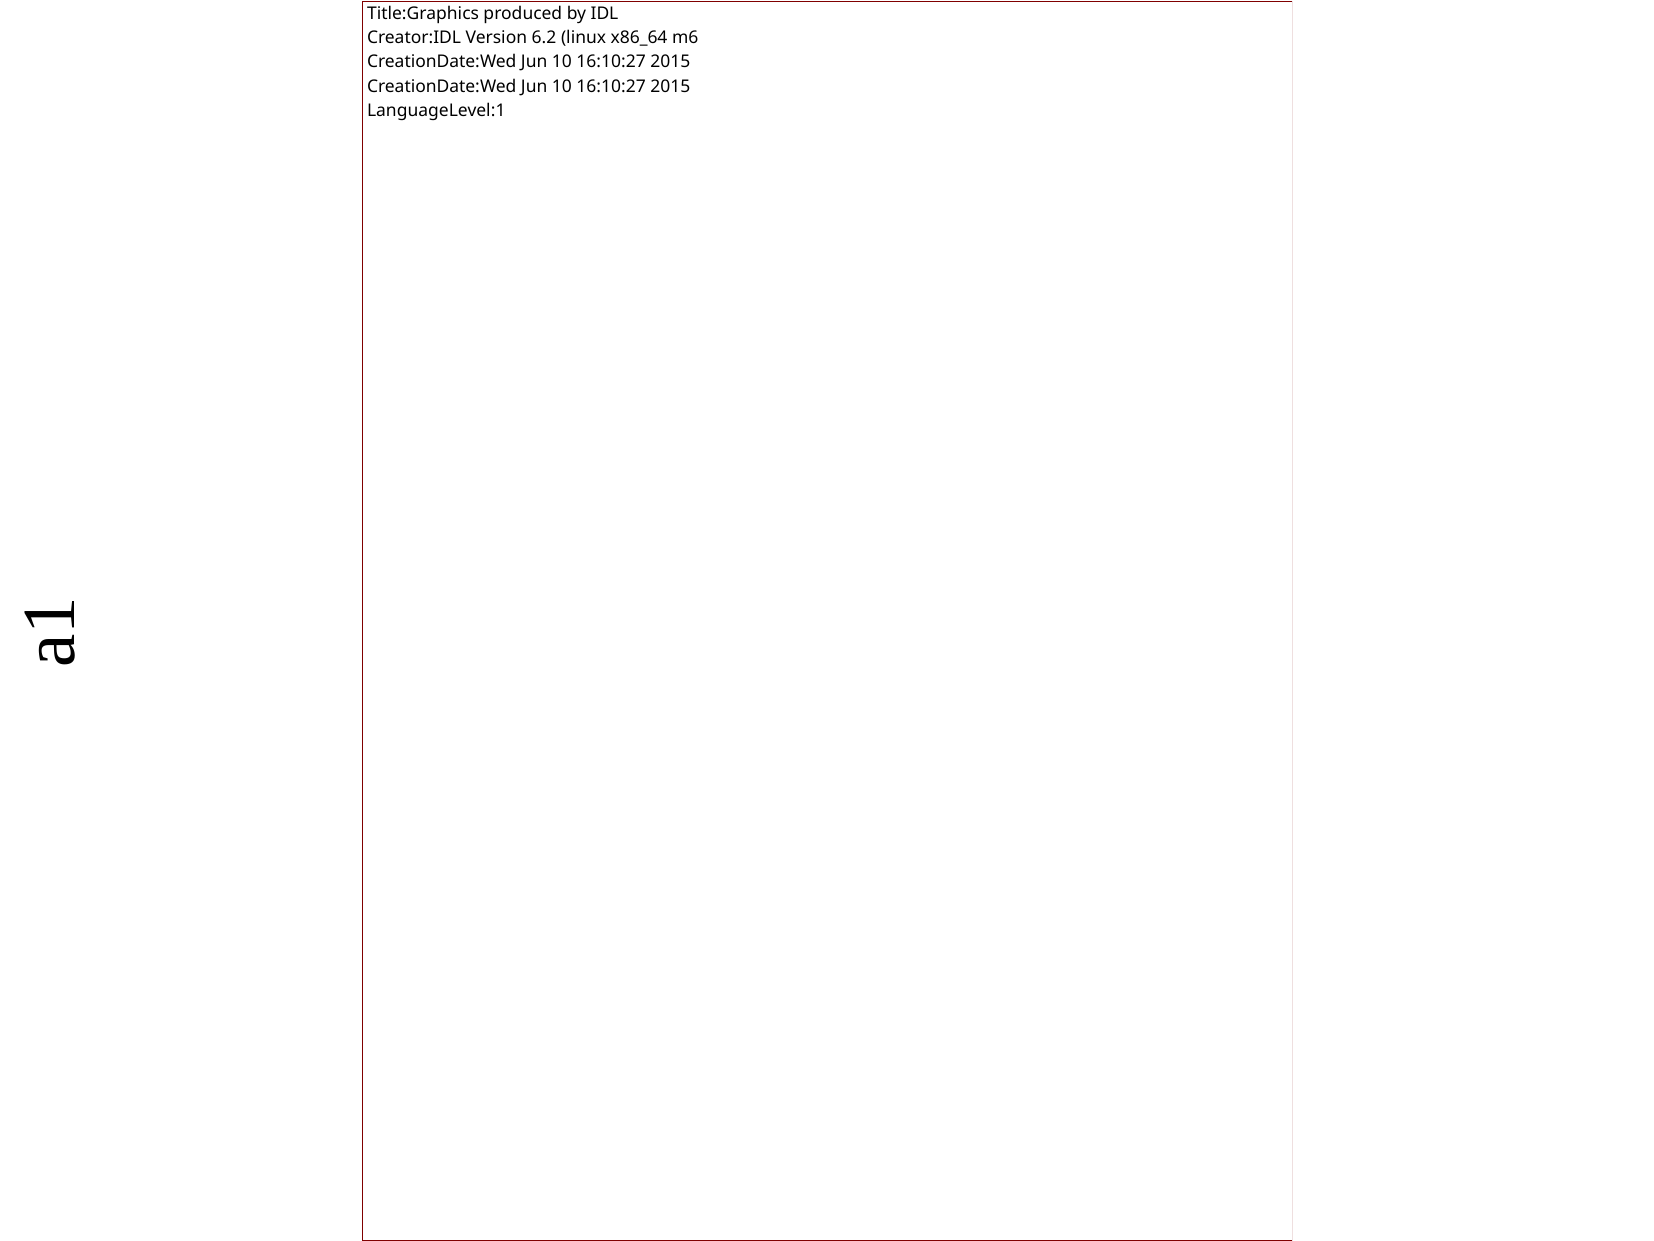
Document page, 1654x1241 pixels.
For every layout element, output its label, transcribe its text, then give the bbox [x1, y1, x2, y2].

text_box a1 [0, 558, 99, 683]
picture [361, 0, 1293, 1241]
